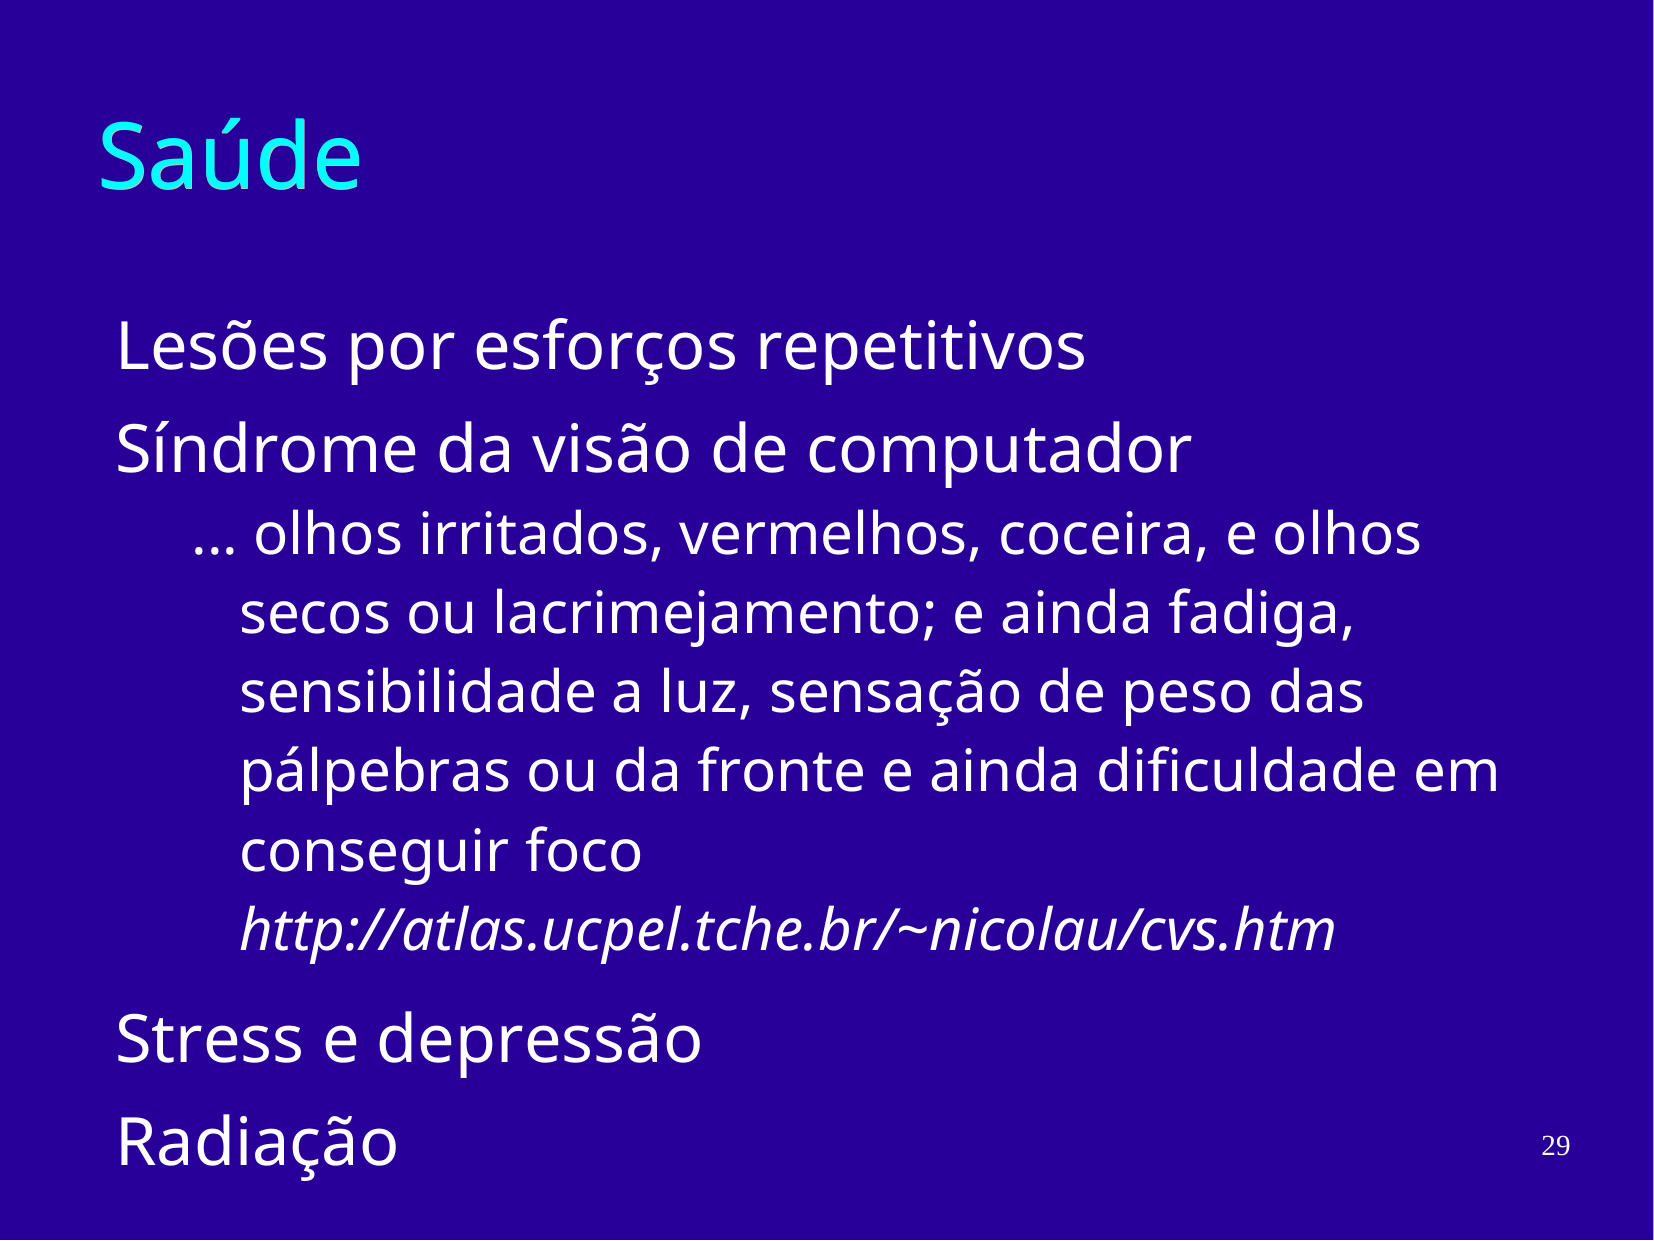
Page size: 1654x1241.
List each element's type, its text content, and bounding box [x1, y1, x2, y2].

title Saúde [82, 41, 1571, 265]
list Lesões por esforços repetitivos Síndrome da visão de computador ... olhos irritados, vermelhos, coceira, e olhos secos ou lacrimejamento; e ainda fadiga, sensibilidade a luz, sensação de peso das pálpebras ou da fronte e ainda dificuldade em conseguir foco http://atlas.ucpel.tche.br/~nicolau/cvs.htm Stress e depressão Radiação [82, 290, 1571, 1125]
